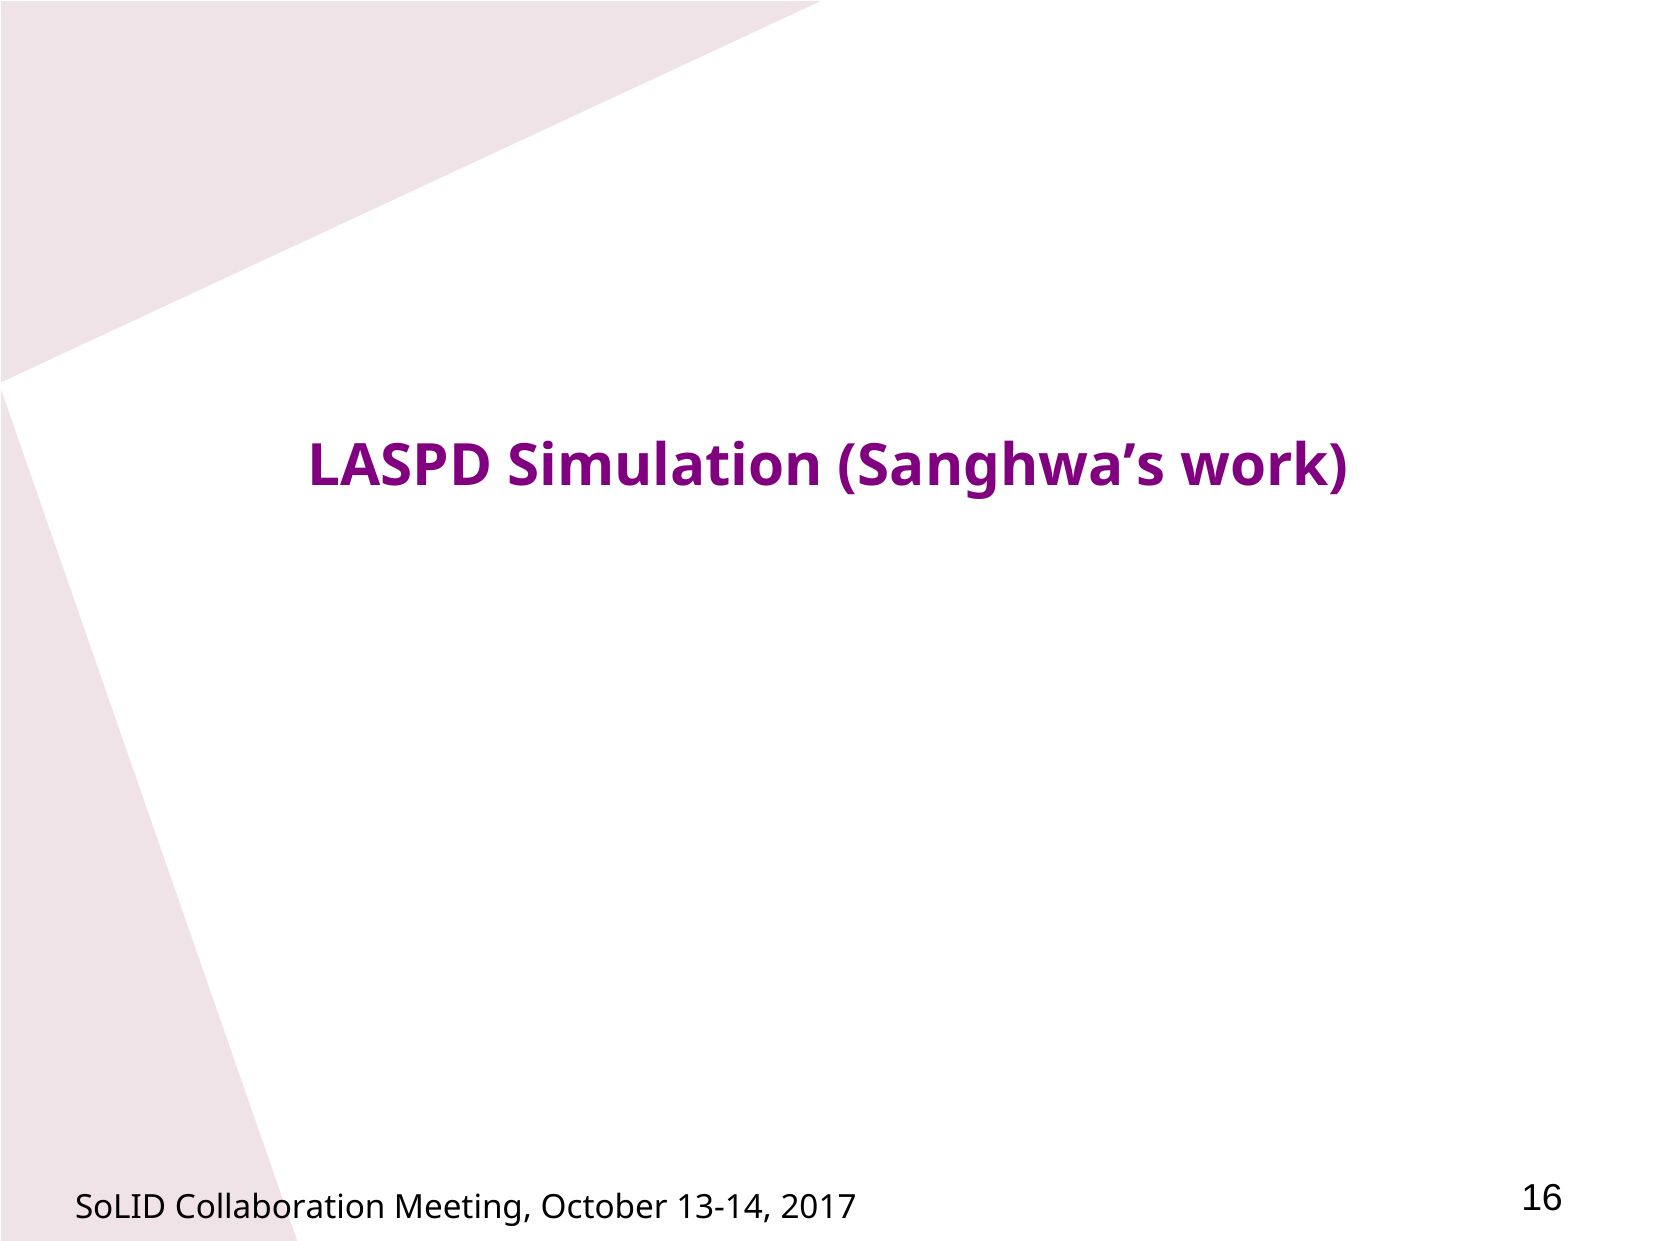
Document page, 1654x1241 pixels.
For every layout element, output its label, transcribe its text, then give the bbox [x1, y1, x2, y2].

title LASPD Simulation (Sanghwa’s work) [3, 426, 1653, 488]
